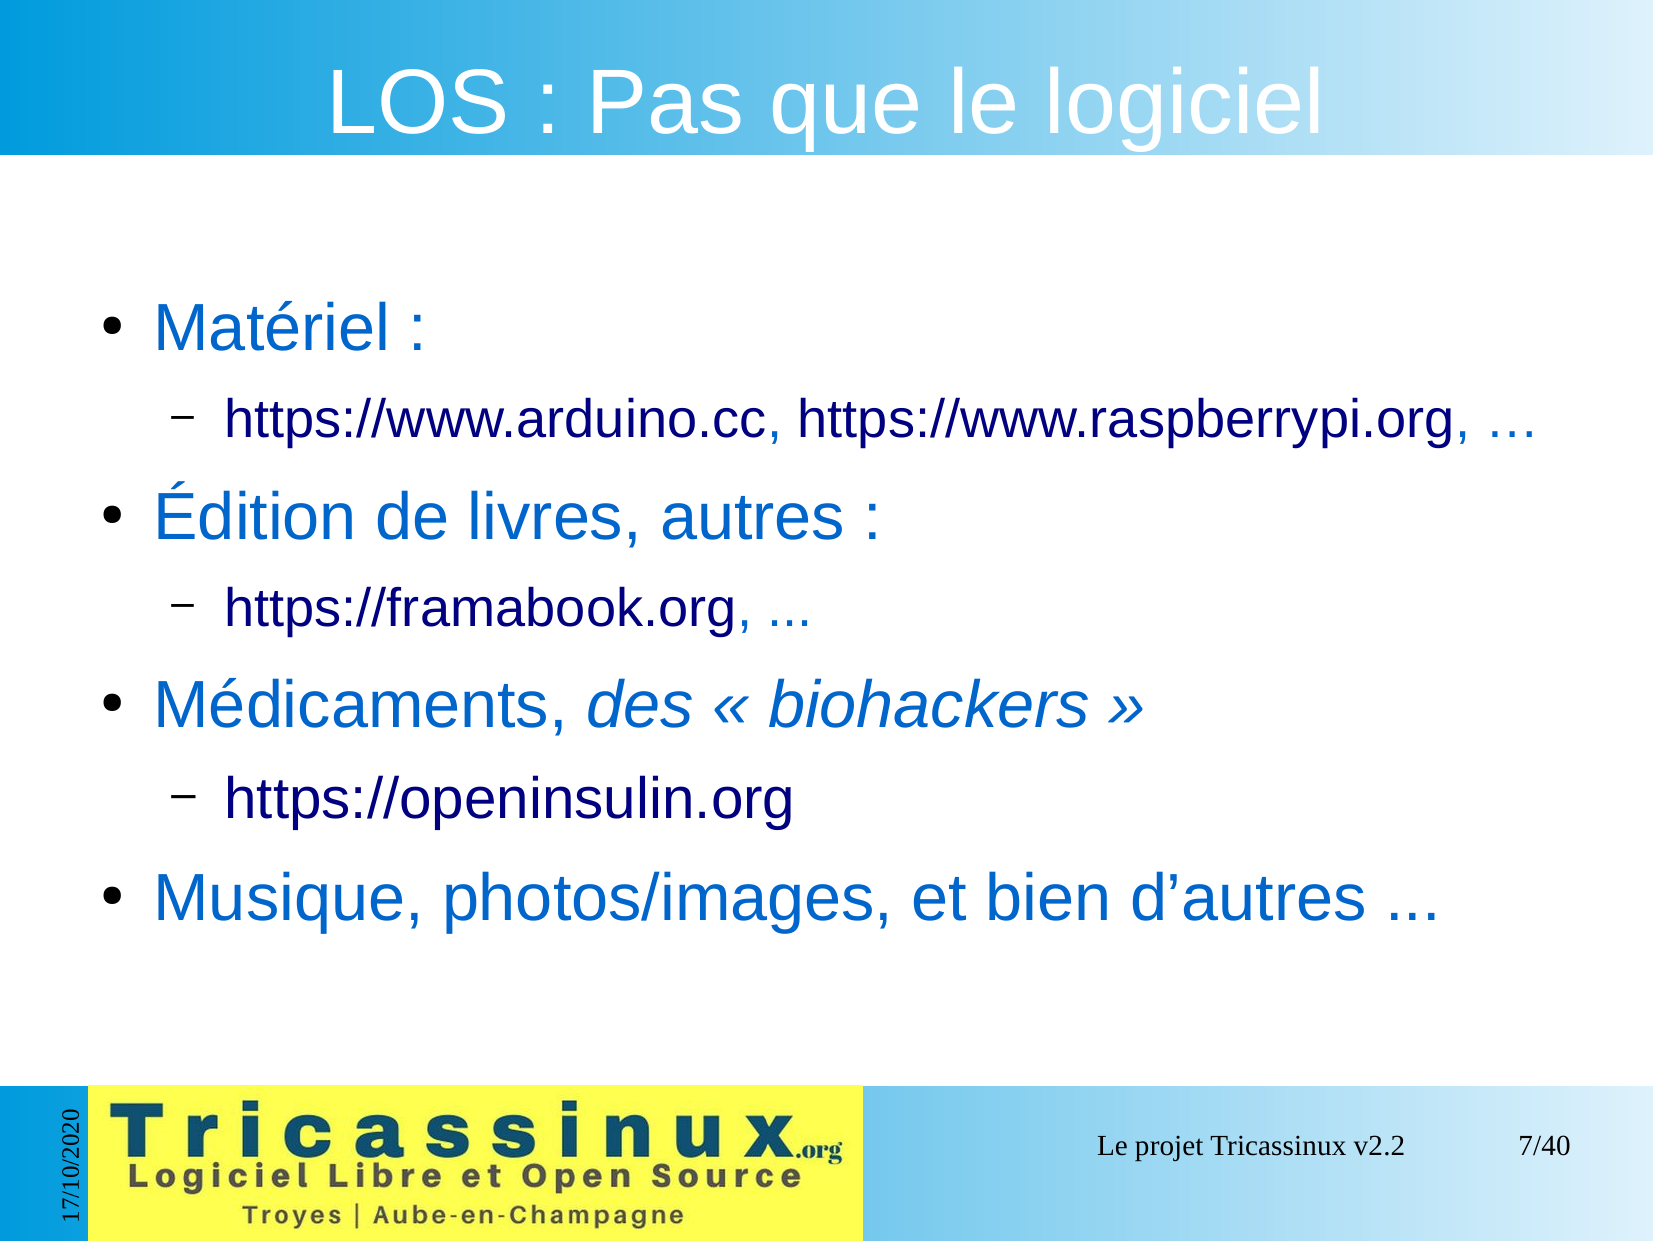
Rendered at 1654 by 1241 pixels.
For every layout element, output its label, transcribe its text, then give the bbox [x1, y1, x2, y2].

picture [89, 1085, 863, 1241]
title LOS : Pas que le logiciel [82, 49, 1571, 155]
list Matériel : https://www.arduino.cc, https://www.raspberrypi.org, … Édition de livres, autres : https://framabook.org, ... Médicaments, des « biohackers » https://openinsulin.org Musique, photos/images, et bien d’autres ... [82, 290, 1571, 1010]
